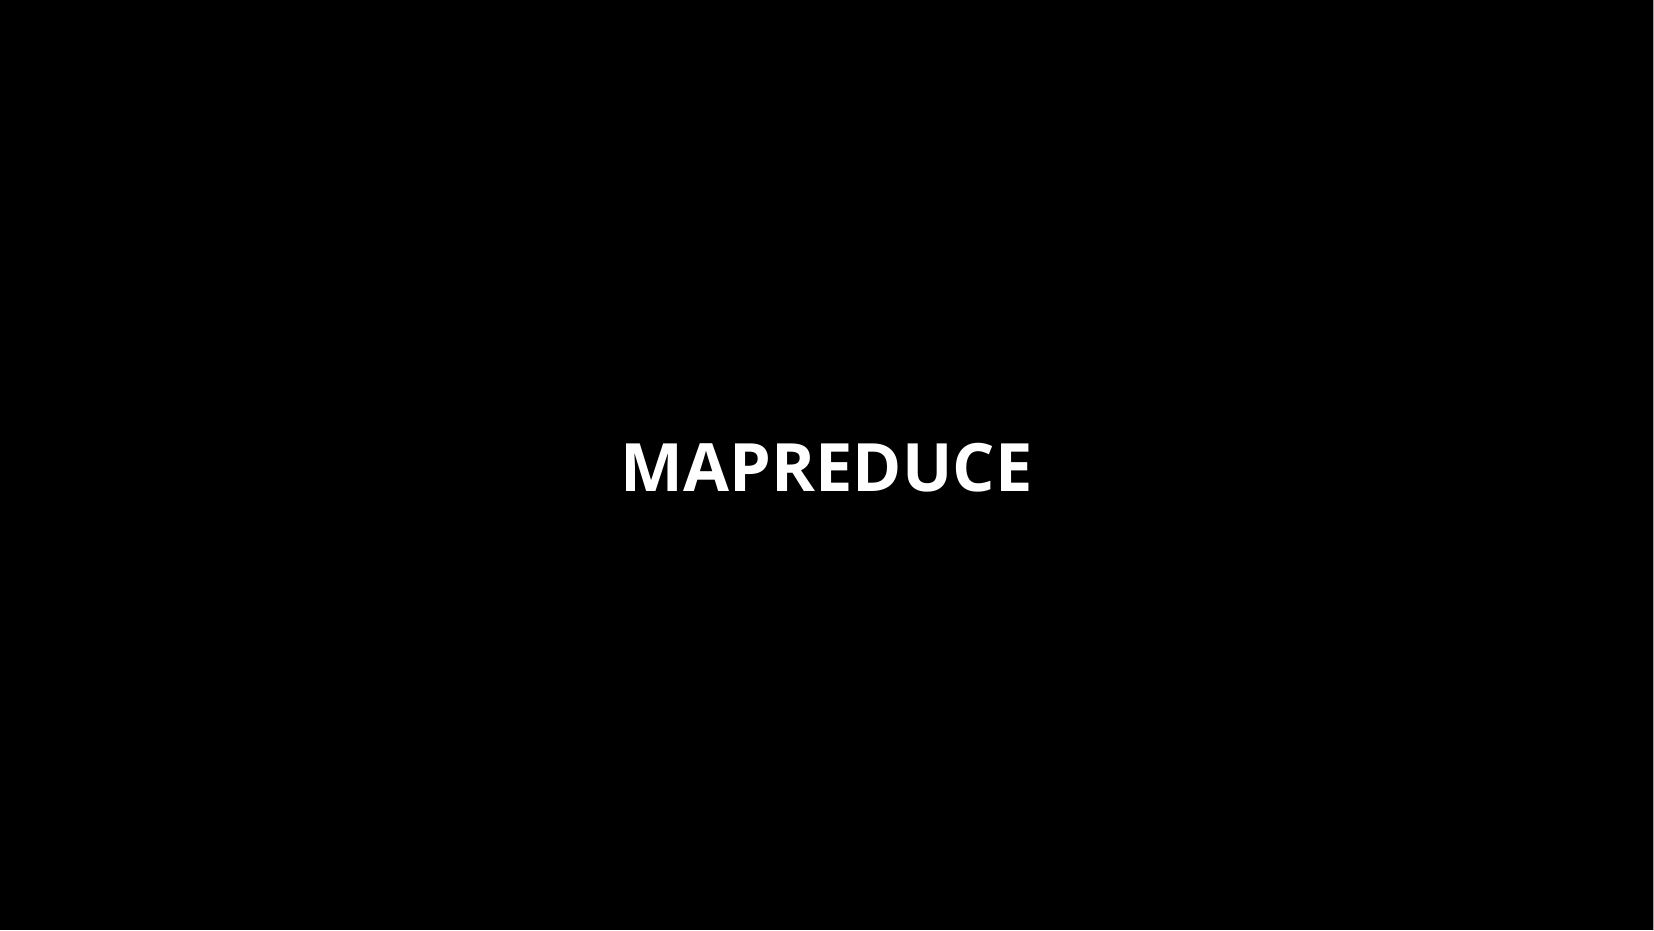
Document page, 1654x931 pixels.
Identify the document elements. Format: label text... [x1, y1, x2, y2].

title MAPREDUCE [82, 384, 1571, 547]
